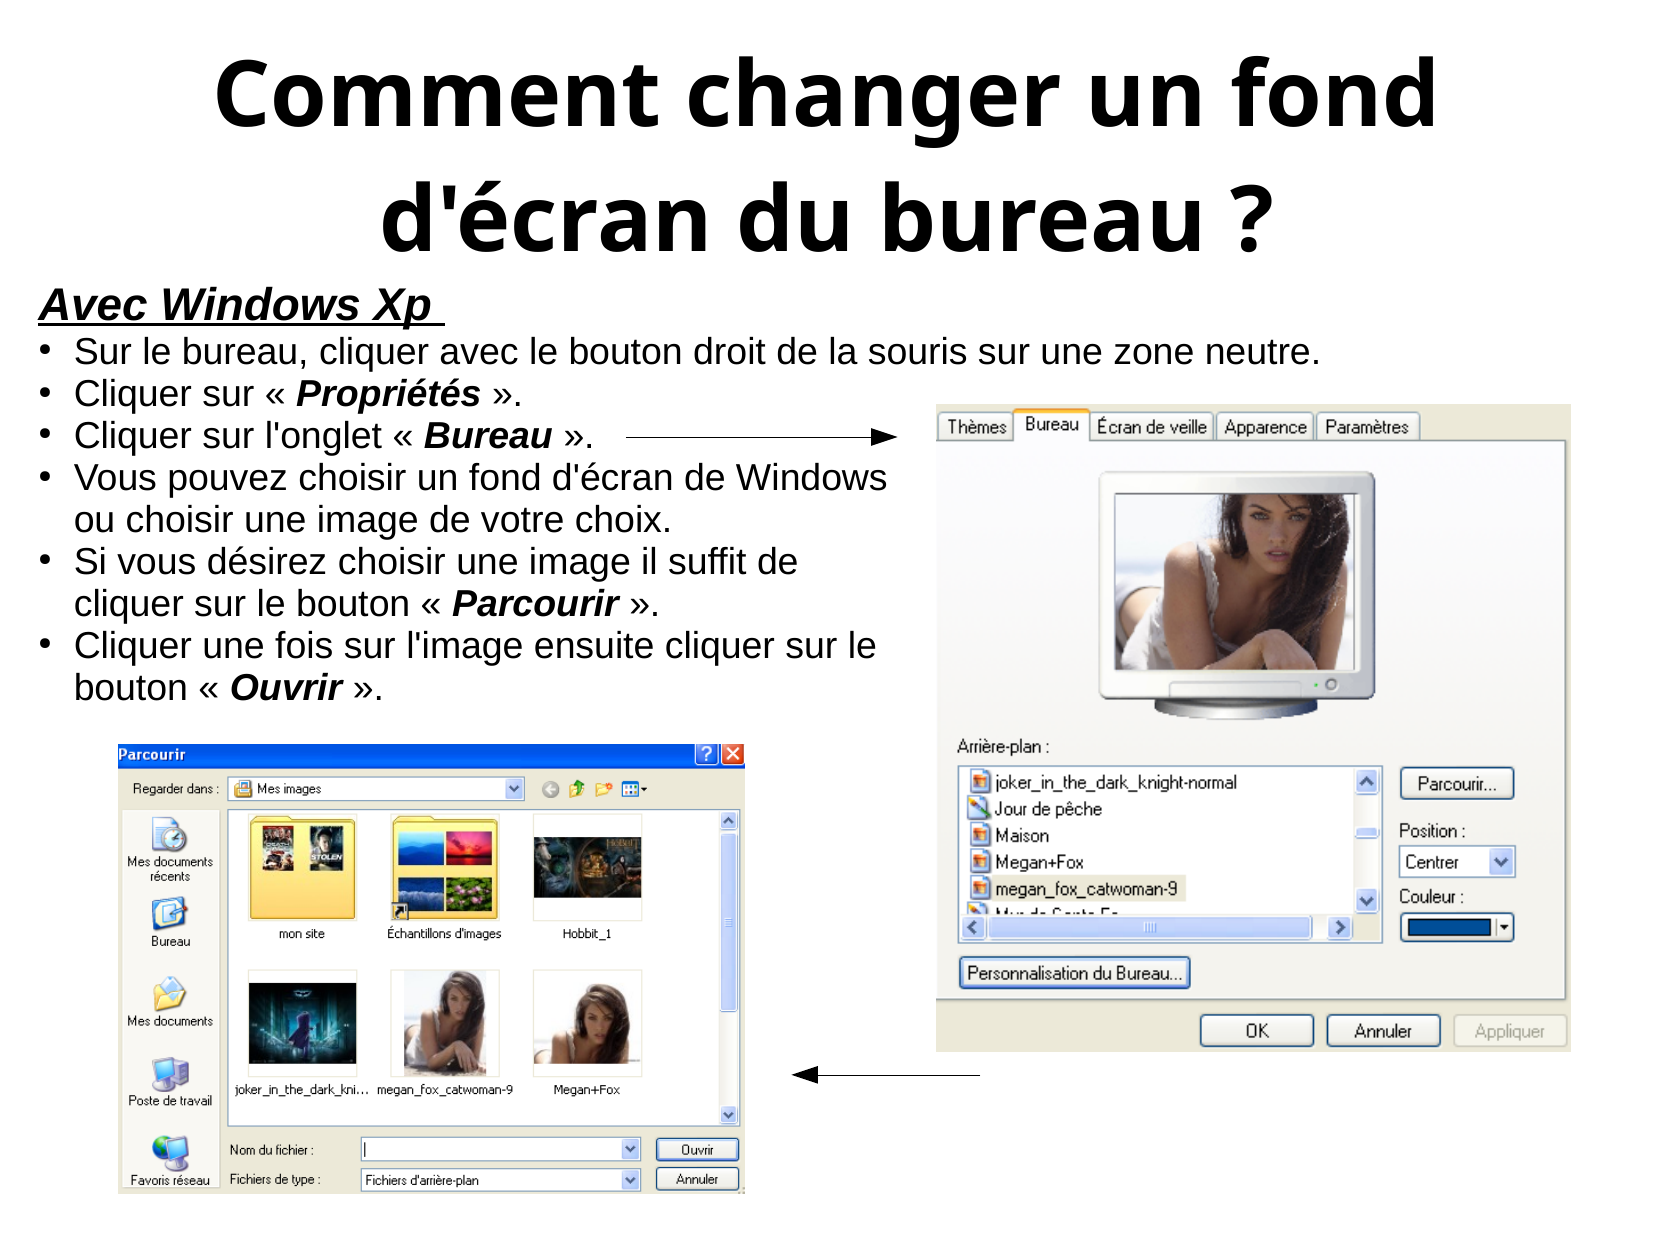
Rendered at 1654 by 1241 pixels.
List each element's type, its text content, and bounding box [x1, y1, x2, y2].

text_box Avec Windows Xp Sur le bureau, cliquer avec le bouton droit de la souris sur une zone neutre. Cliquer sur « Propriétés ». Cliquer sur l'onglet « Bureau ». Vous pouvez choisir un fond d'écran de Windows ou choisir une image de votre choix. Si vous désirez choisir une image il suffit de cliquer sur le bouton « Parcourir ». Cliquer une fois sur l'image ensuite cliquer sur le bouton « Ouvrir ». [23, 271, 1619, 721]
picture [118, 744, 745, 1194]
picture [936, 404, 1571, 1052]
title Comment changer un fond d'écran du bureau ? [82, 49, 1571, 257]
